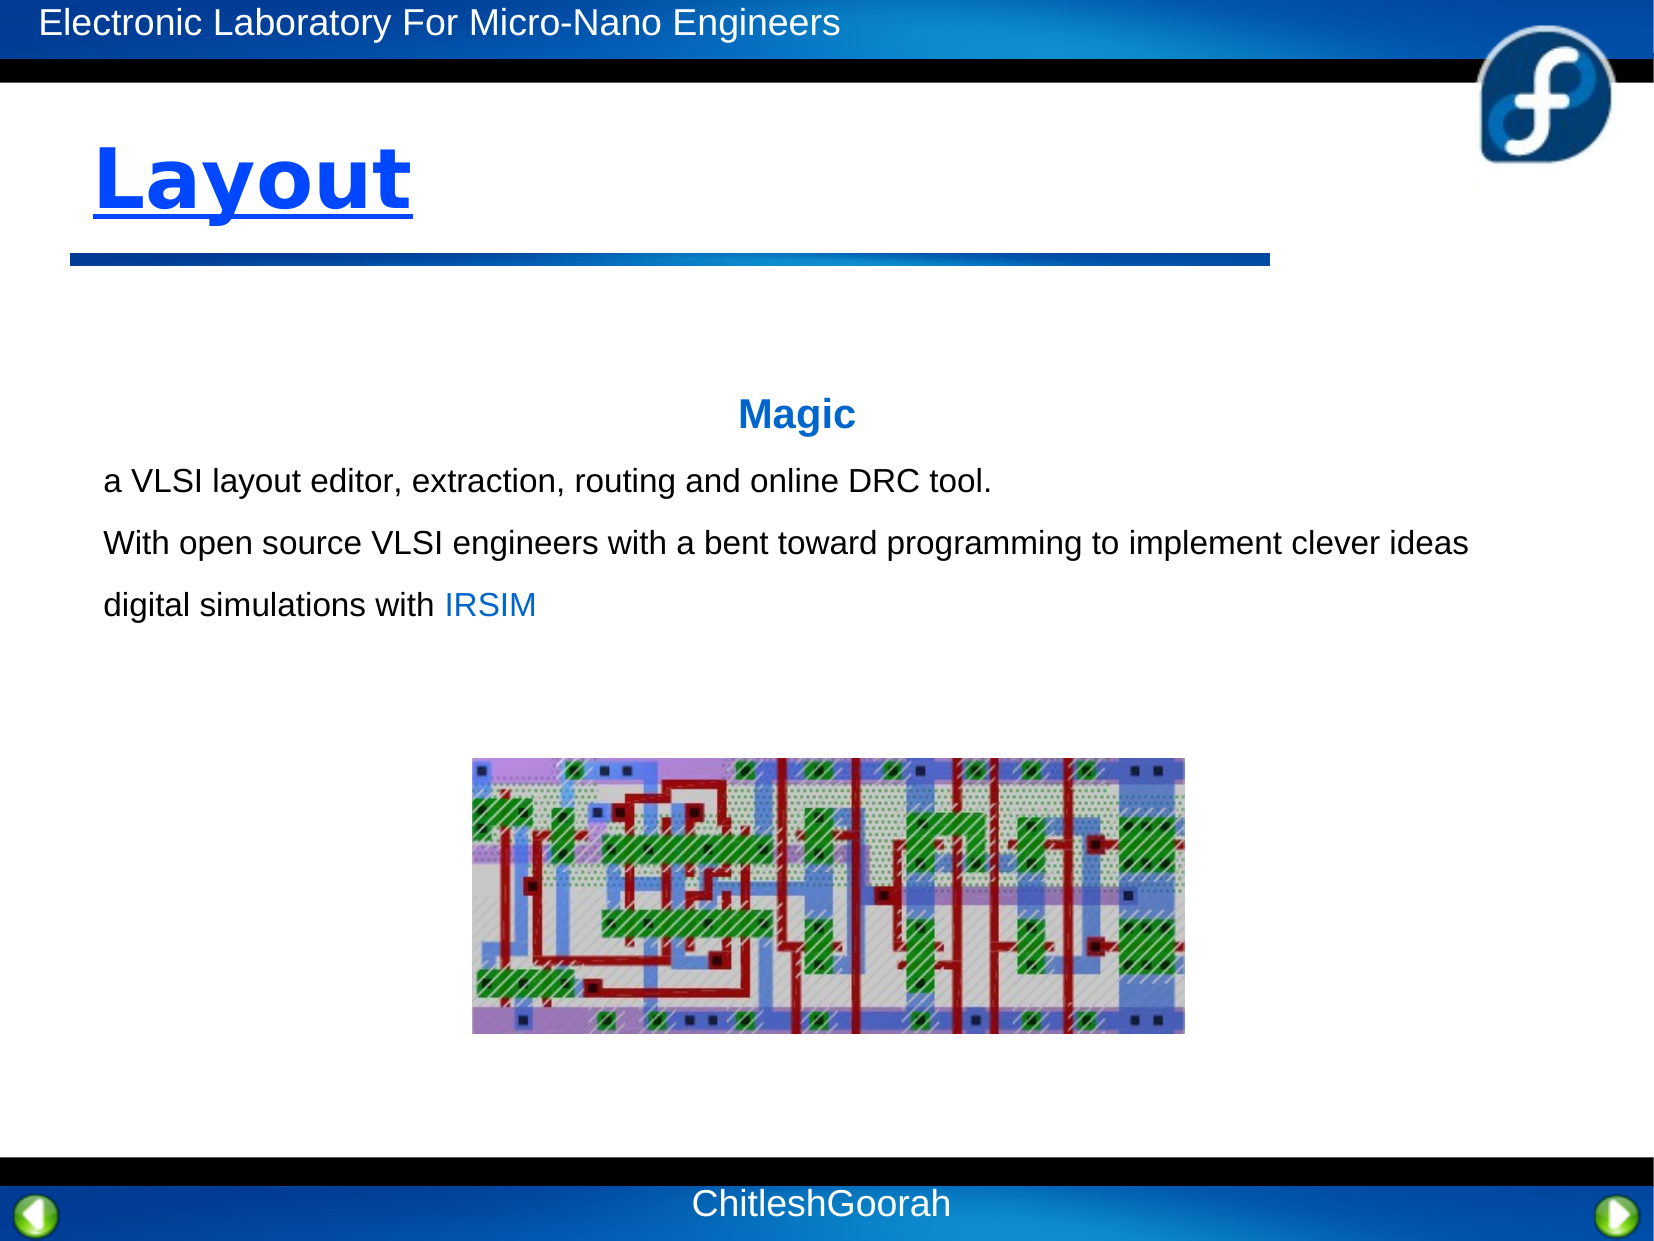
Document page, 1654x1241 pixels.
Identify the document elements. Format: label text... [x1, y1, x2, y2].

text_box Layout [78, 124, 428, 237]
picture [936, 1198, 945, 1213]
picture [0, 0, 1654, 266]
text_box Magic a VLSI layout editor, extraction, routing and online DRC tool. With open source VLSI engineers with a bent toward programming to implement clever ideas digital simulations with IRSIM [88, 383, 1506, 709]
picture [0, 1186, 1654, 1241]
picture [914, 1206, 924, 1210]
picture [472, 758, 1185, 1034]
